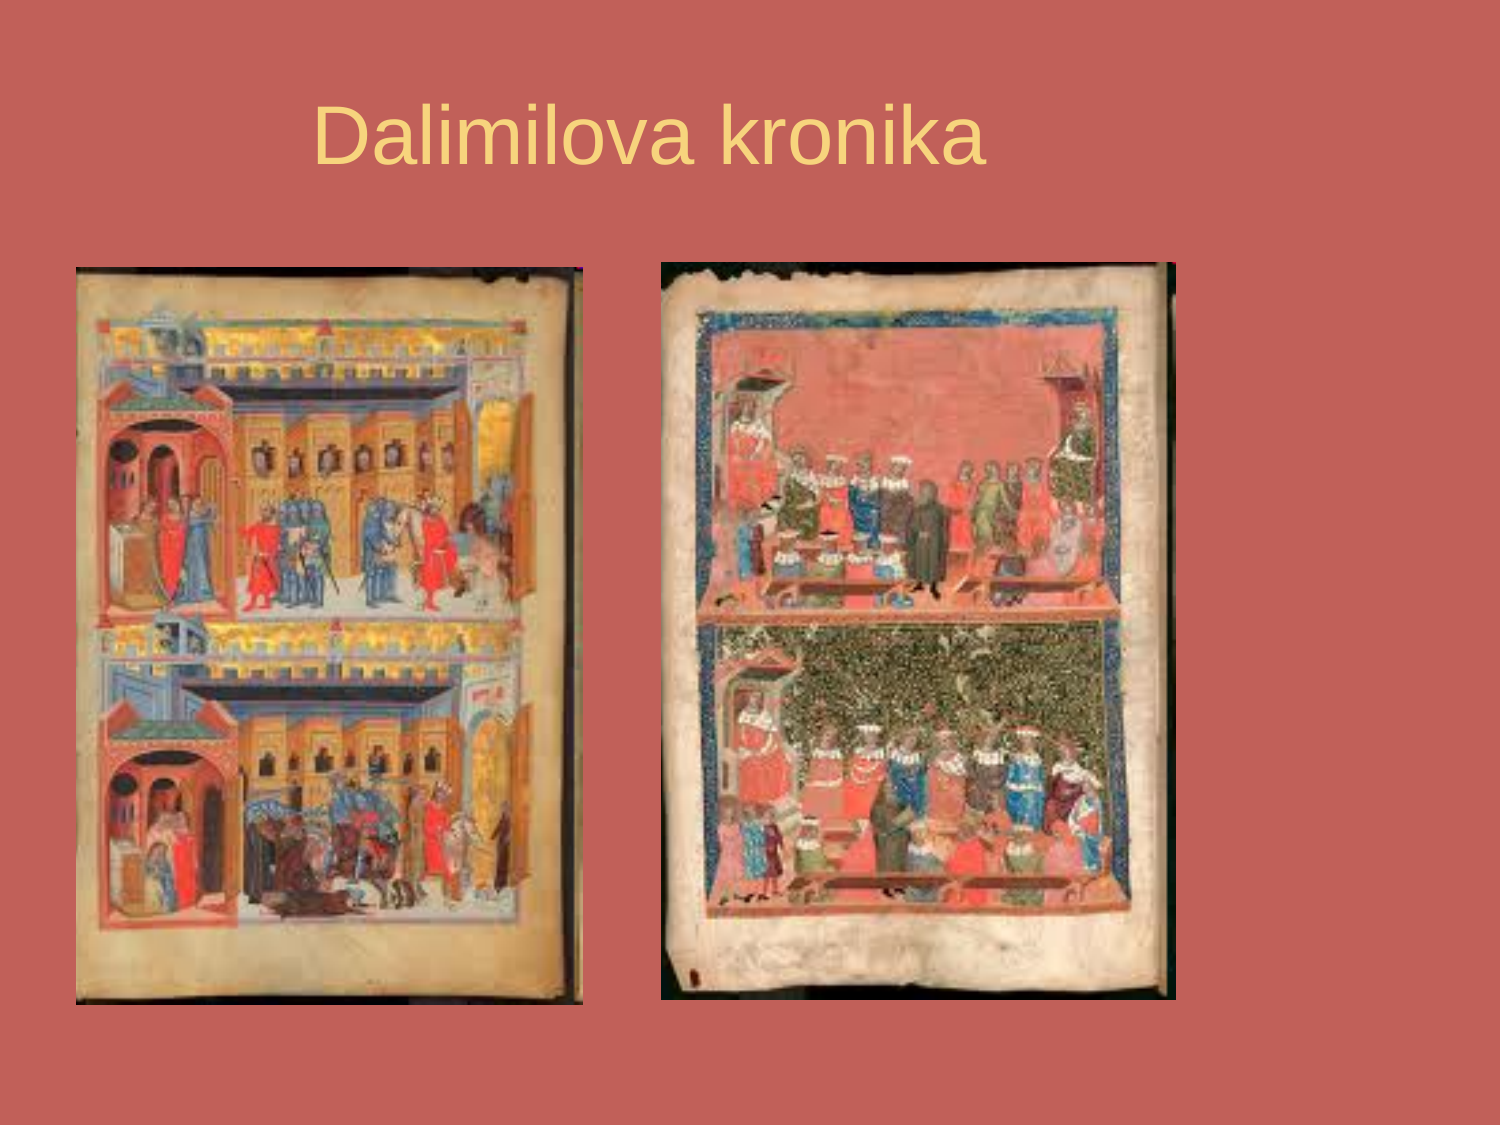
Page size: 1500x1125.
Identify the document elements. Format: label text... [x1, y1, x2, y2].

text_box [76, 267, 583, 1006]
text_box [661, 262, 1176, 1001]
title Dalimilova kronika [35, 37, 1263, 225]
